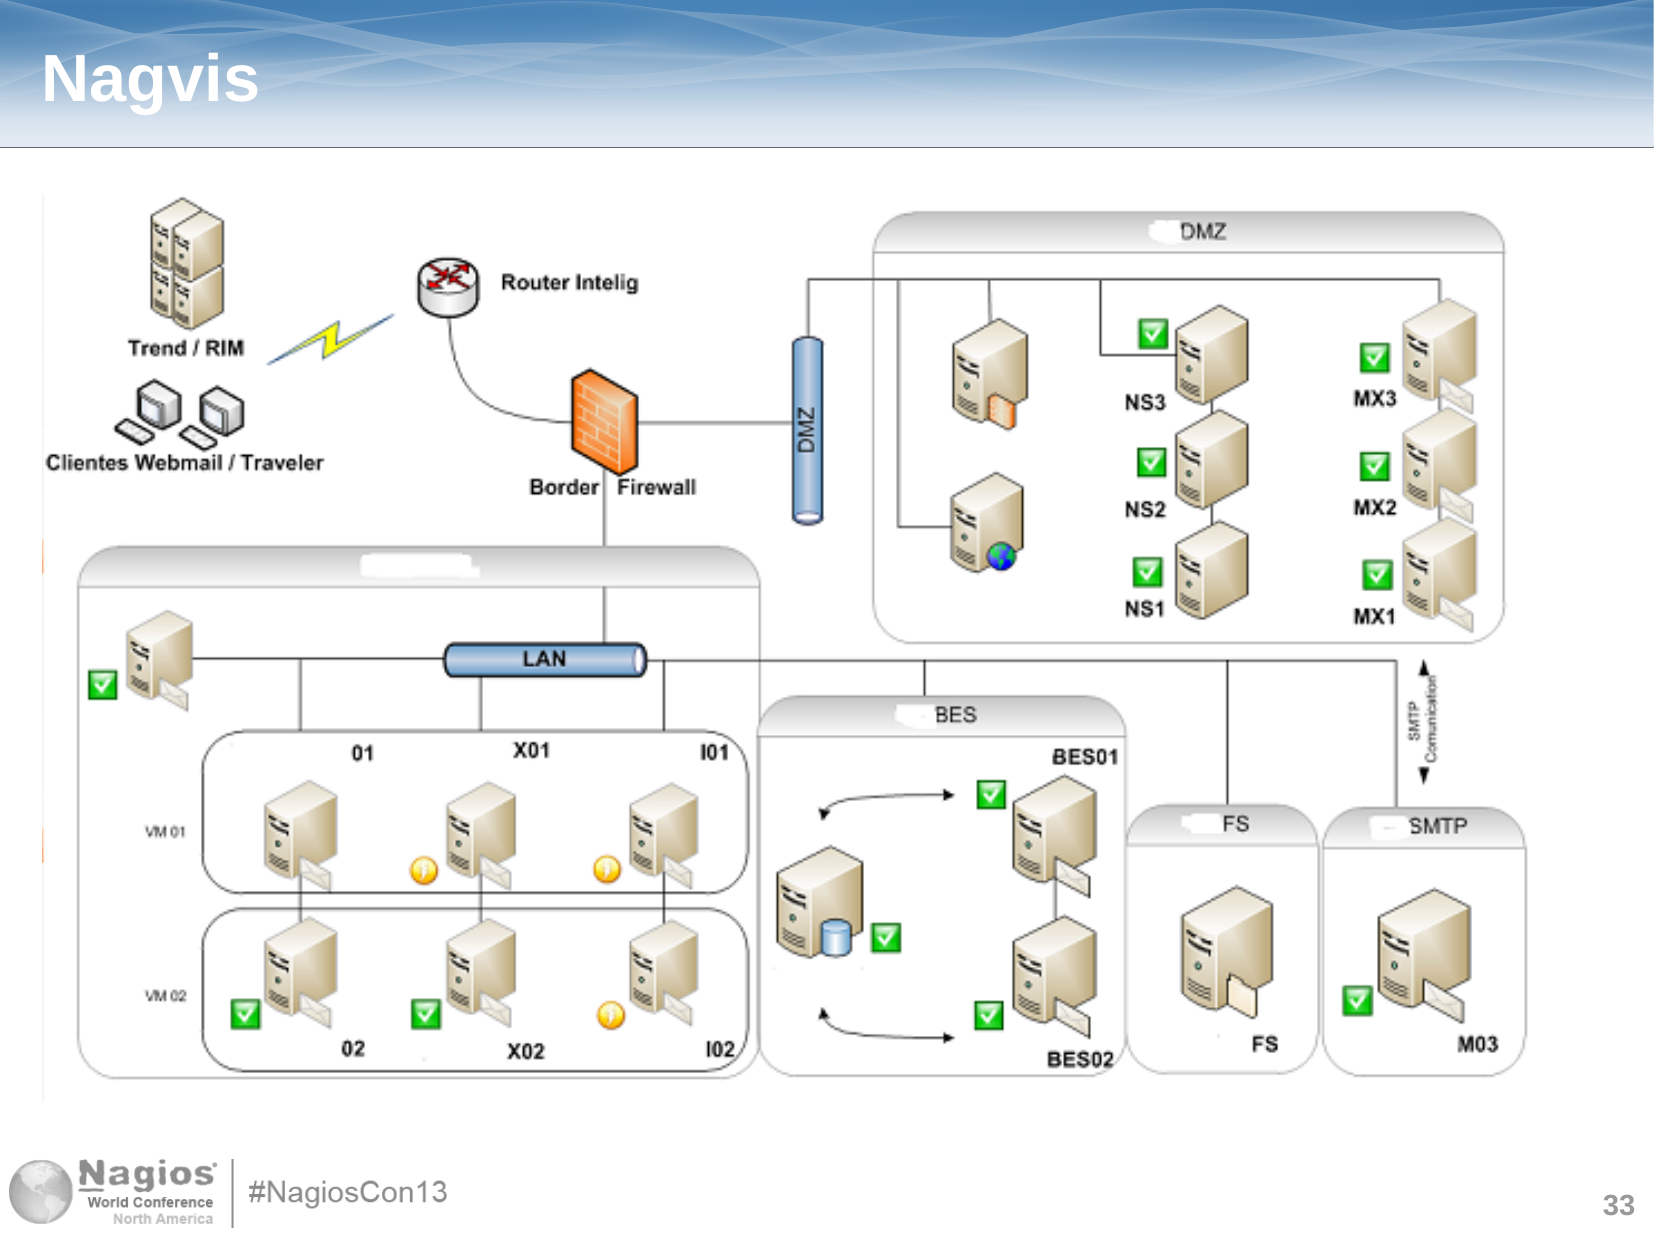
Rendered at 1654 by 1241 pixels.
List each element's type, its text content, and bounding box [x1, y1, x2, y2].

picture [9, 1159, 453, 1228]
picture [0, 0, 1654, 147]
picture [42, 194, 1639, 1102]
title Nagvis [41, 29, 1248, 127]
